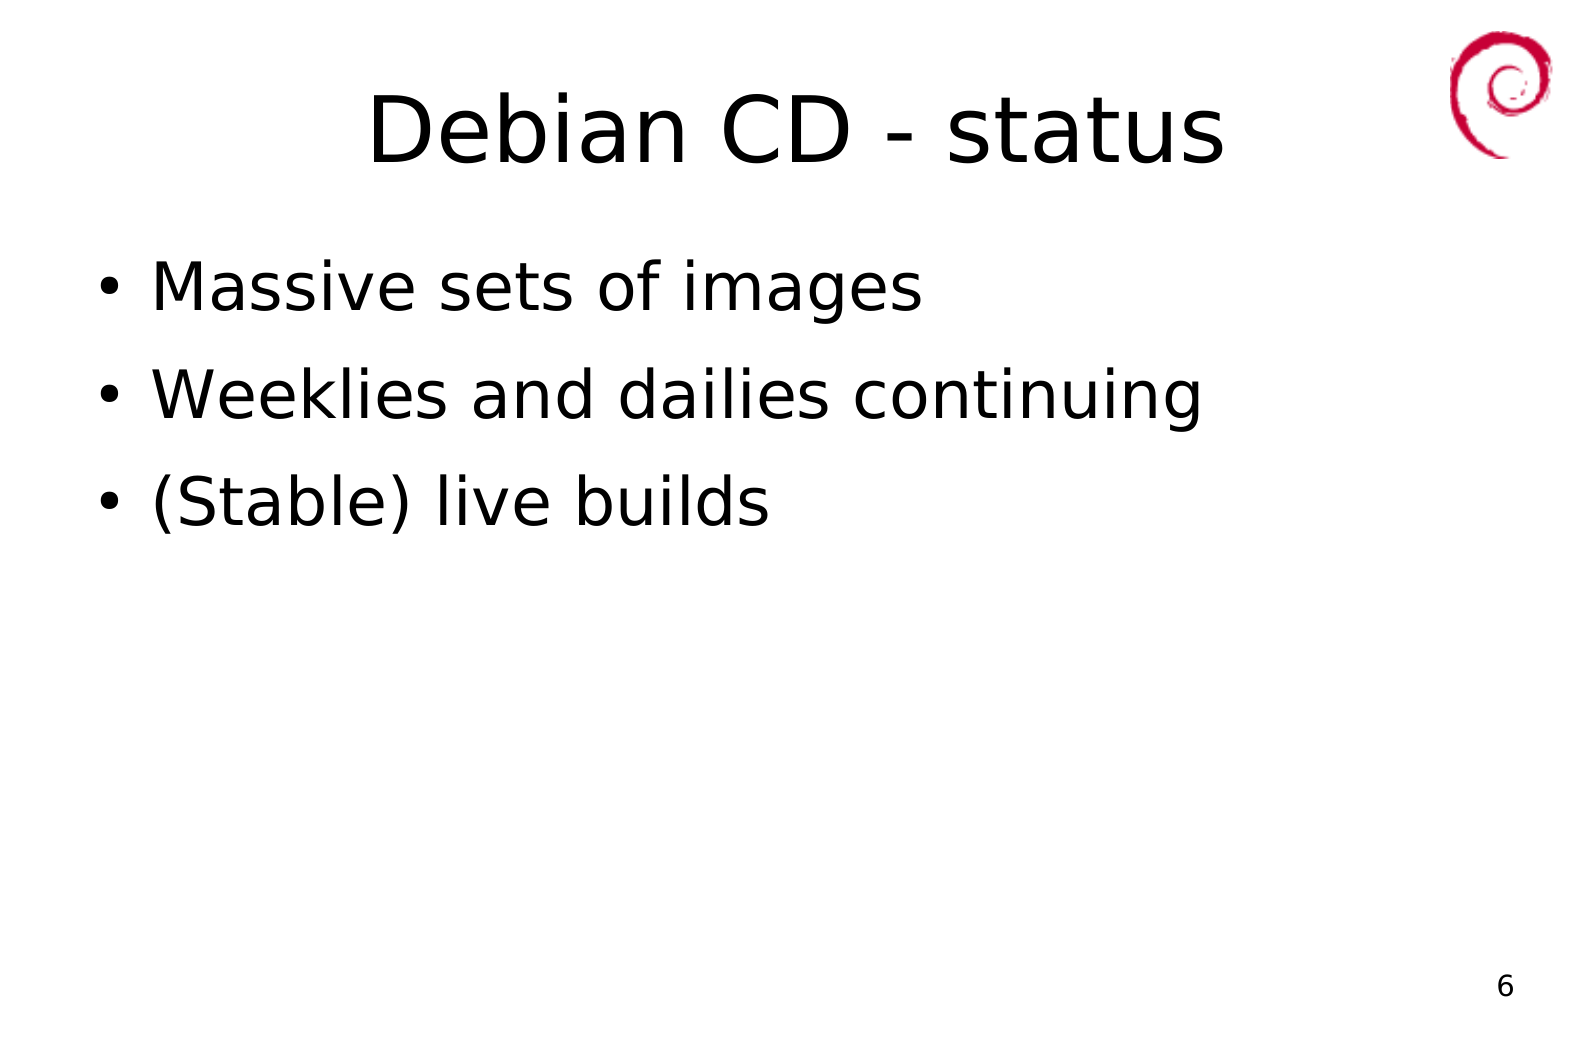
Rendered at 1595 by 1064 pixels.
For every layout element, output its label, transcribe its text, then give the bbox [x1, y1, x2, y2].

list Massive sets of images Weeklies and dailies continuing (Stable) live builds [79, 248, 1515, 951]
title Debian CD - status [79, 42, 1515, 220]
picture [1450, 31, 1555, 159]
